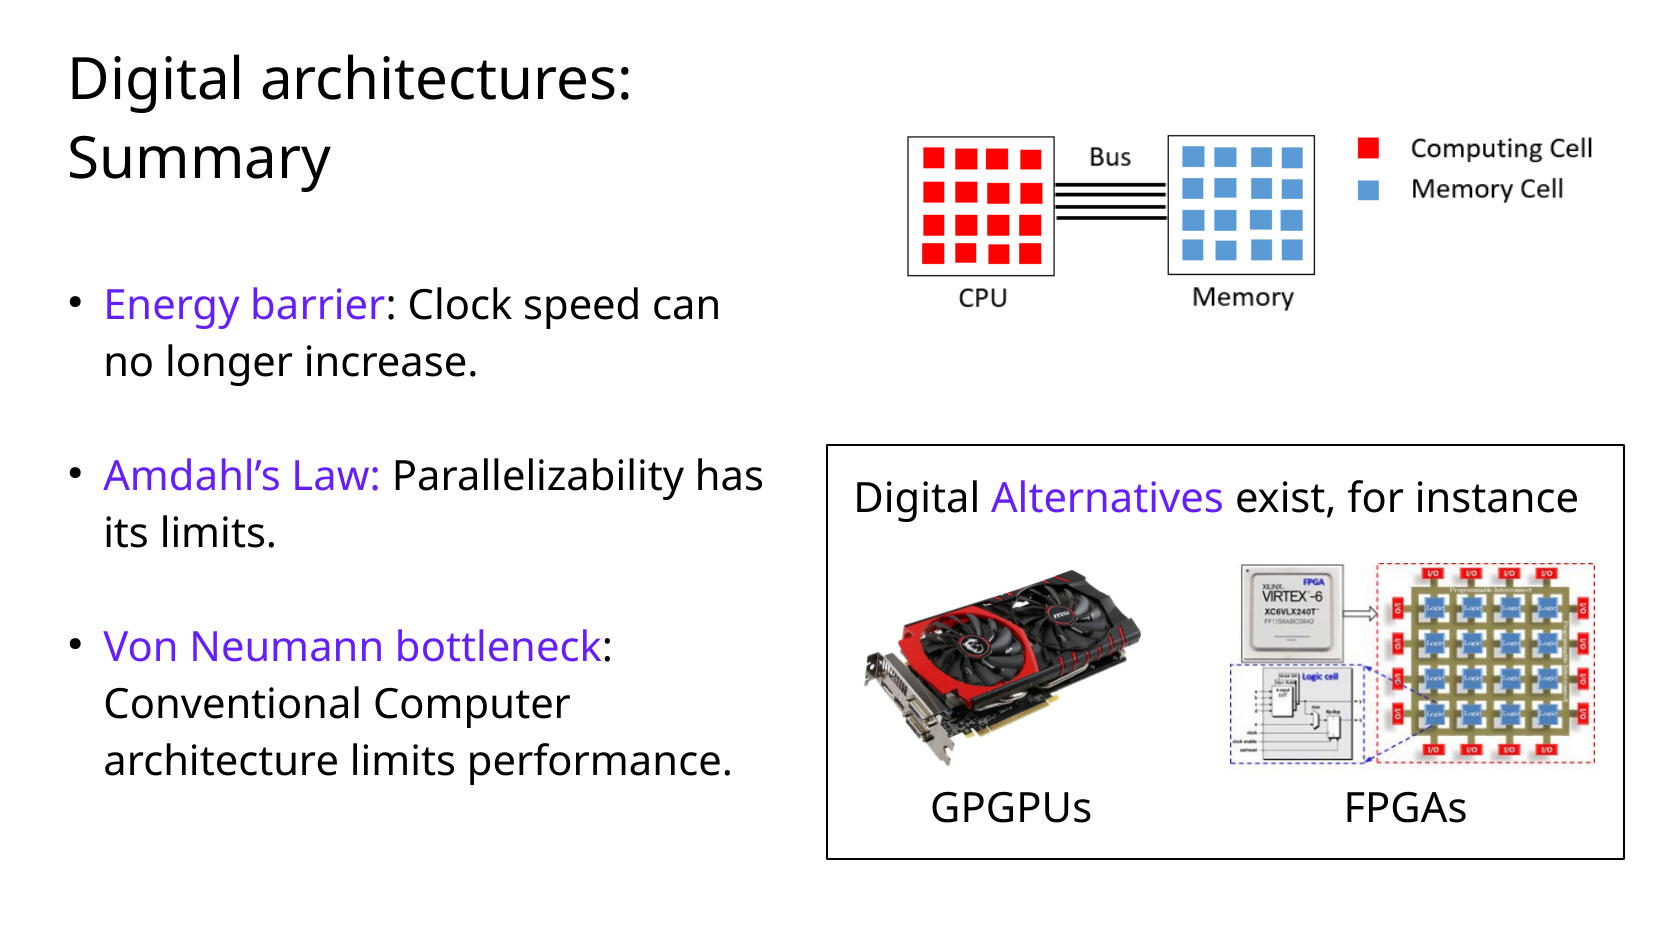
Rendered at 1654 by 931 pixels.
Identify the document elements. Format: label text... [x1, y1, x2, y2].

picture [798, 118, 1611, 339]
picture [1230, 563, 1595, 770]
text_box Digital architectures: Summary Energy barrier: Clock speed can no longer increase. Amdahl’s Law: Parallelizability has its limits. Von Neumann bottleneck: Conventional Computer architecture limits performance. [53, 29, 798, 888]
text_box FPGAs [1328, 770, 1536, 886]
text_box Digital Alternatives exist, for instance [838, 460, 1654, 577]
picture [860, 577, 1146, 770]
text_box GPGPUs [915, 769, 1123, 886]
